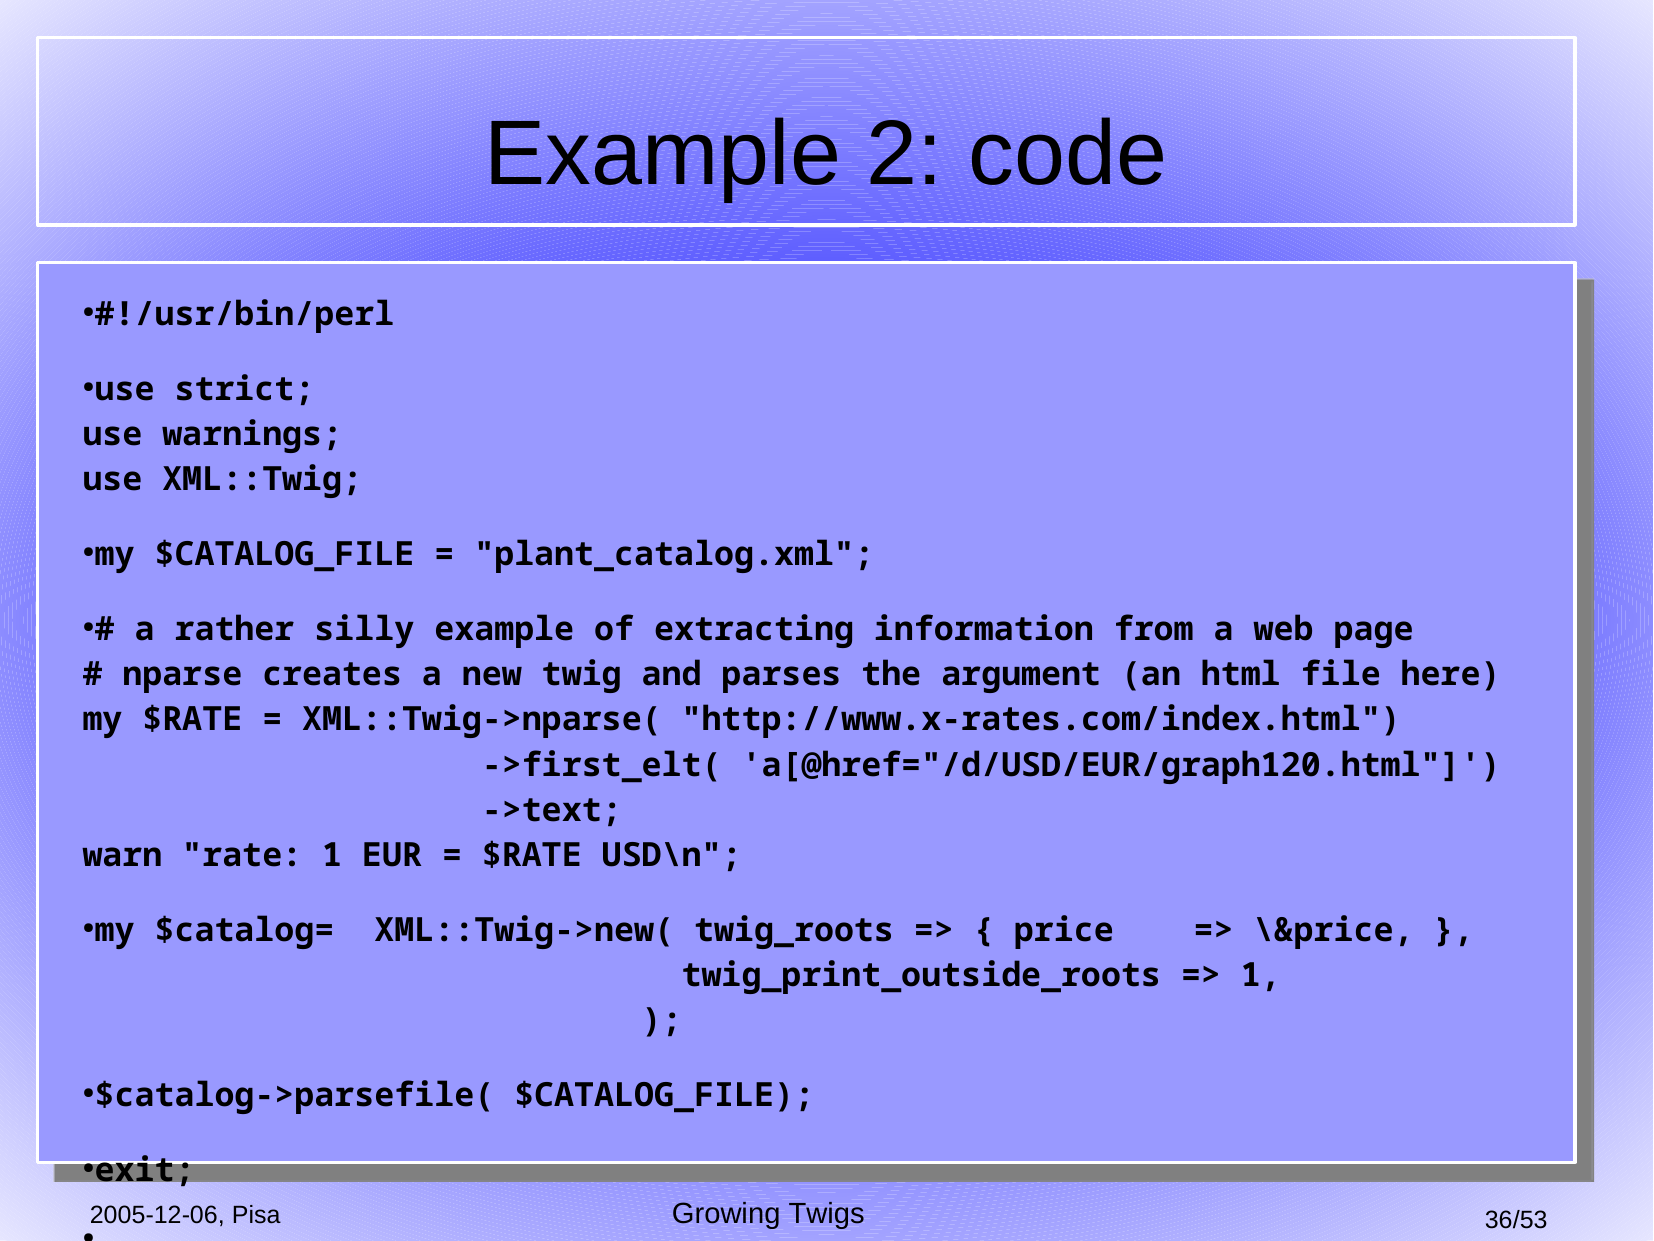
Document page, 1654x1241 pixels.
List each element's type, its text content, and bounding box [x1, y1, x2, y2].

title Example 2: code [82, 49, 1571, 257]
list #!/usr/bin/perl use strict; use warnings; use XML::Twig; my $CATALOG_FILE = "plant_catalog.xml"; # a rather silly example of extracting information from a web page # nparse creates a new twig and parses the argument (an html file here) my $RATE = XML::Twig->nparse( "http://www.x-rates.com/index.html") ->first_elt( 'a[@href="/d/USD/EUR/graph120.html"]') ->text; warn "rate: 1 EUR = $RATE USD\n"; my $catalog= XML::Twig->new( twig_roots => { price => \&price, }, twig_print_outside_roots => 1, ); $catalog->parsefile( $CATALOG_FILE); exit; [82, 290, 1571, 1209]
